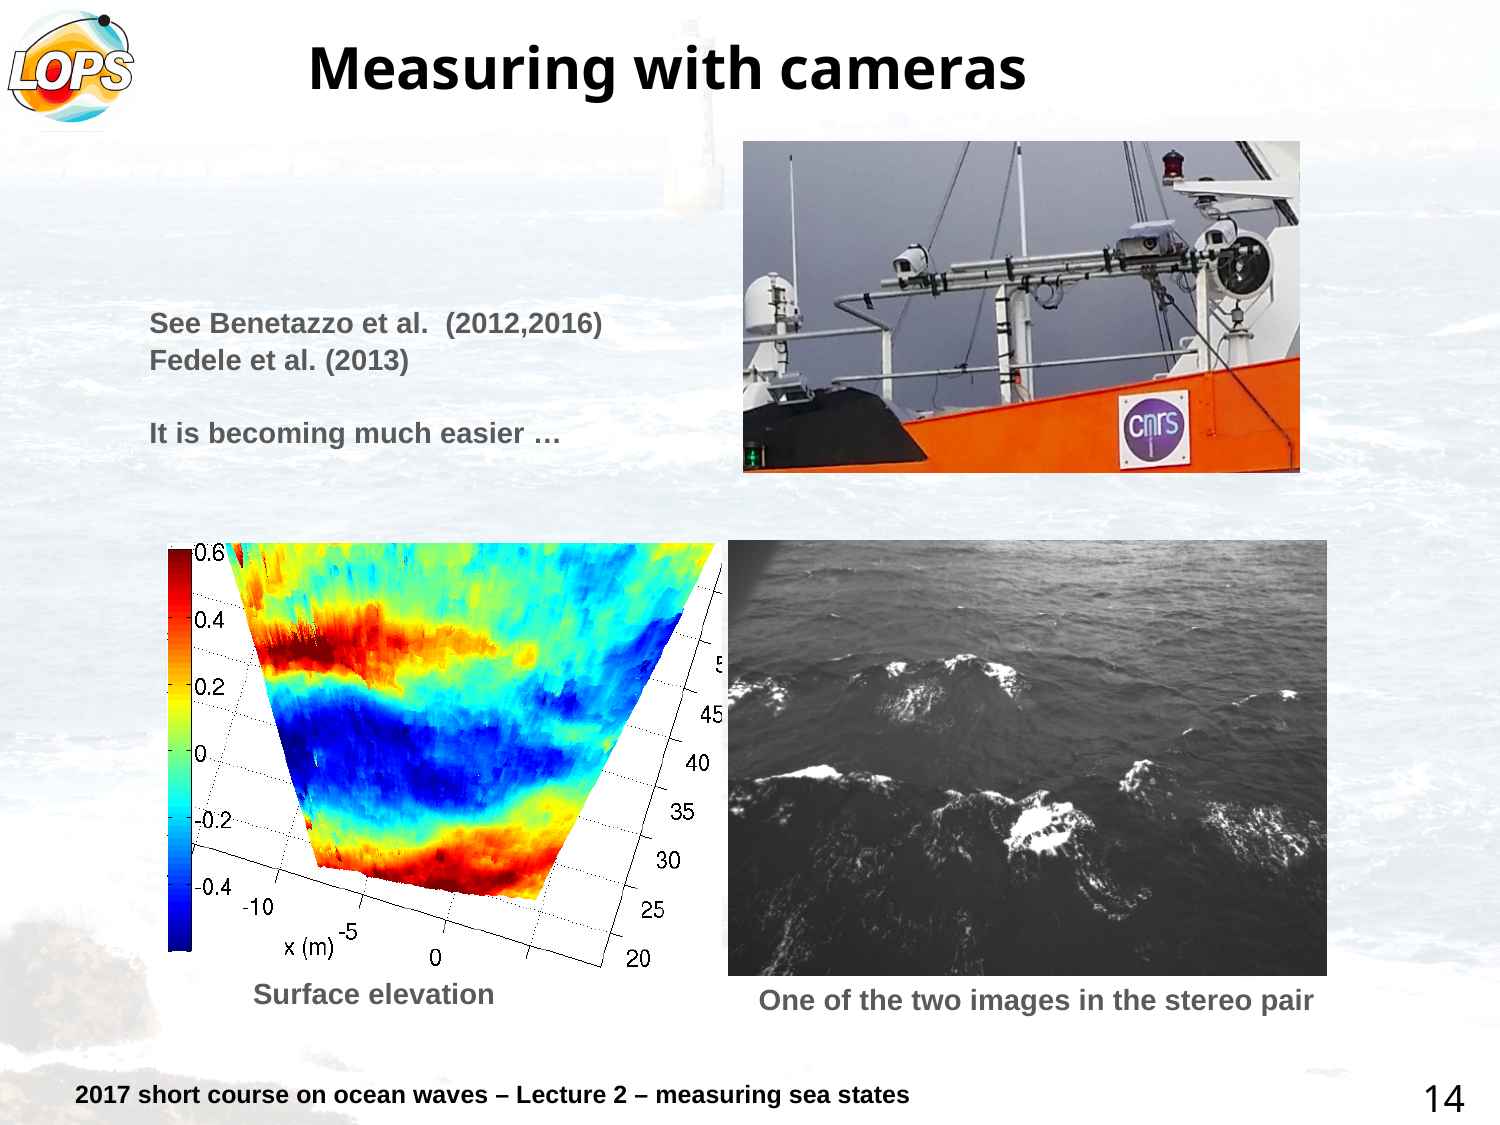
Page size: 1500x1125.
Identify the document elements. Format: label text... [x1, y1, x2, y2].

text_box Surface elevation [238, 966, 695, 1024]
text_box One of the two images in the stereo pair [744, 972, 1352, 1029]
picture [0, 0, 1500, 1125]
text_box Measuring with cameras [292, 23, 1043, 110]
text_box See Benetazzo et al. (2012,2016) Fedele et al. (2013) It is becoming much easier … [134, 295, 756, 353]
